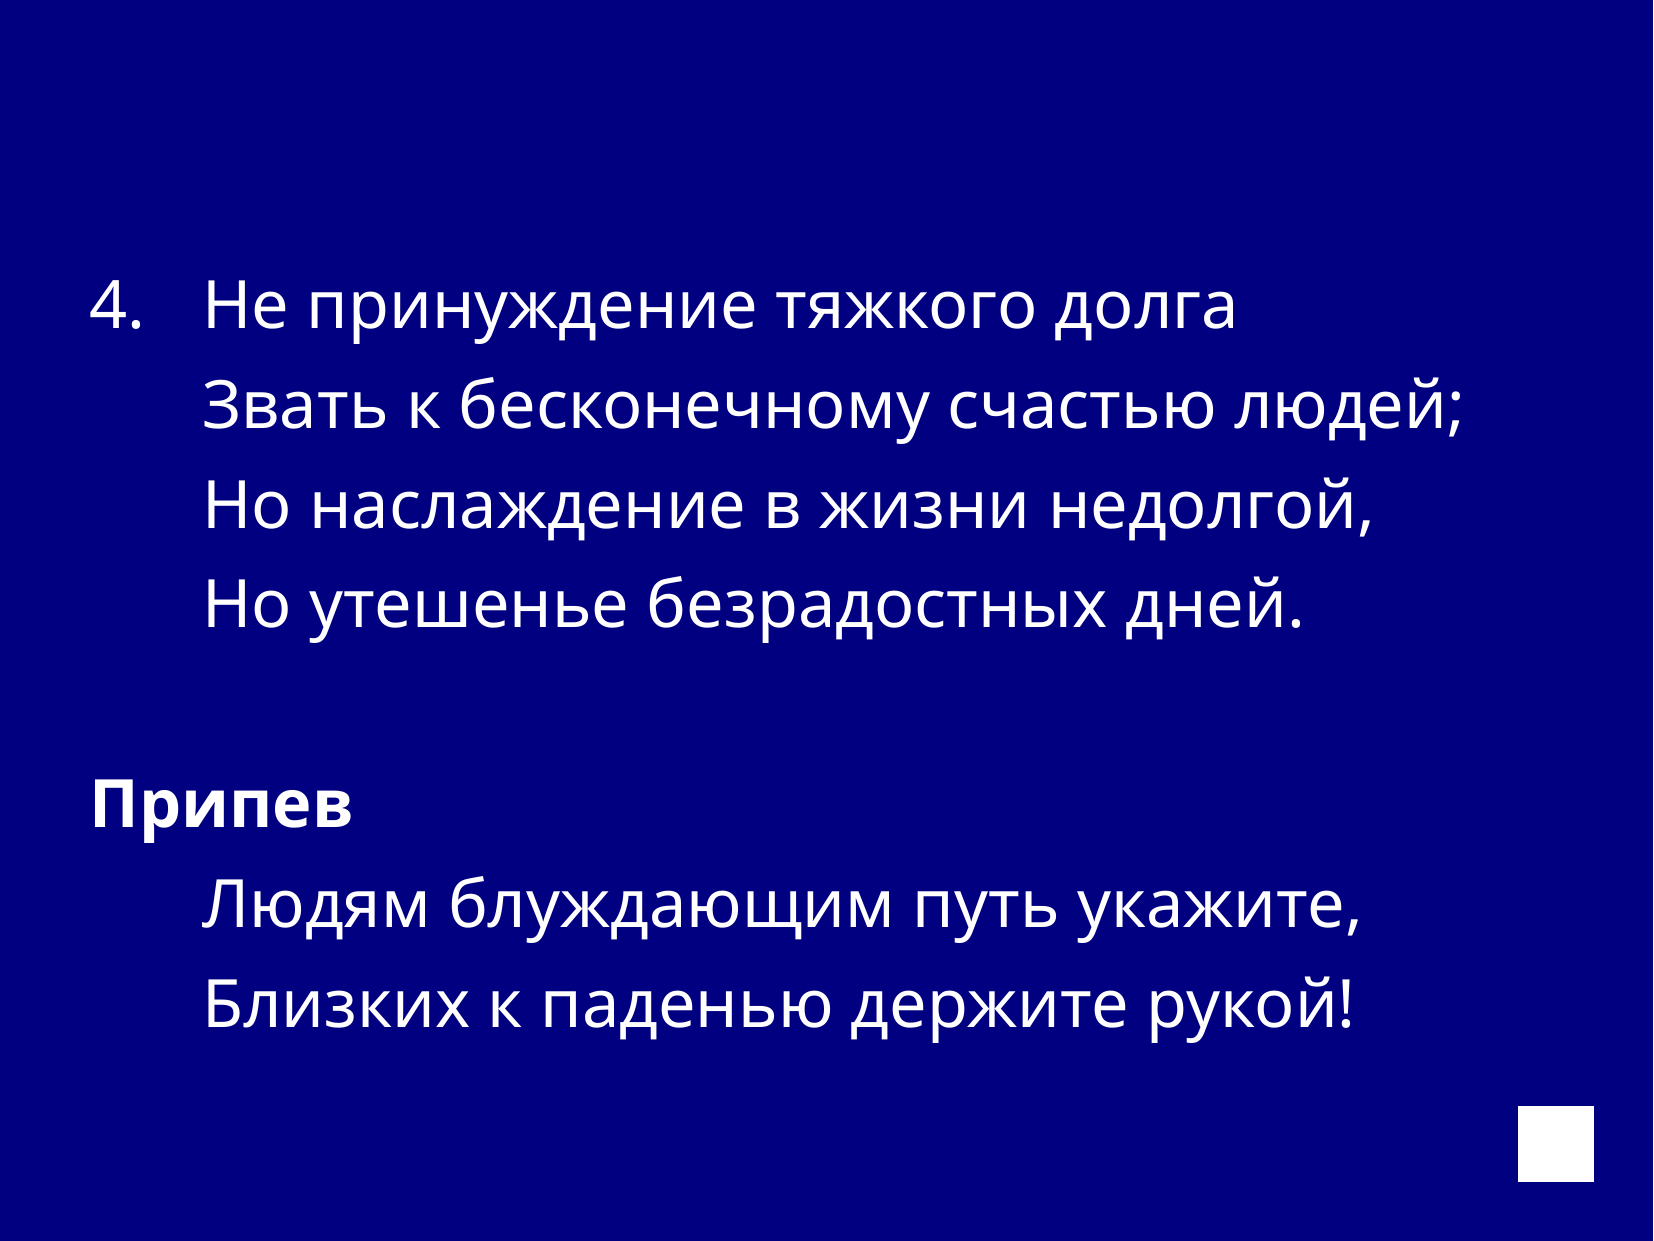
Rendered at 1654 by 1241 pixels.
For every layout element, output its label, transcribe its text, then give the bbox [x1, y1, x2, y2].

text_box 4. Не принуждение тяжкого долга Звать к бесконечному счастью людей; Но наслаждение в жизни недолгой, Но утешенье безрадостных дней. Припев Людям блуждающим путь укажите, Близких к паденью держите рукой! [75, 150, 1576, 1163]
text_box [1518, 1106, 1594, 1182]
